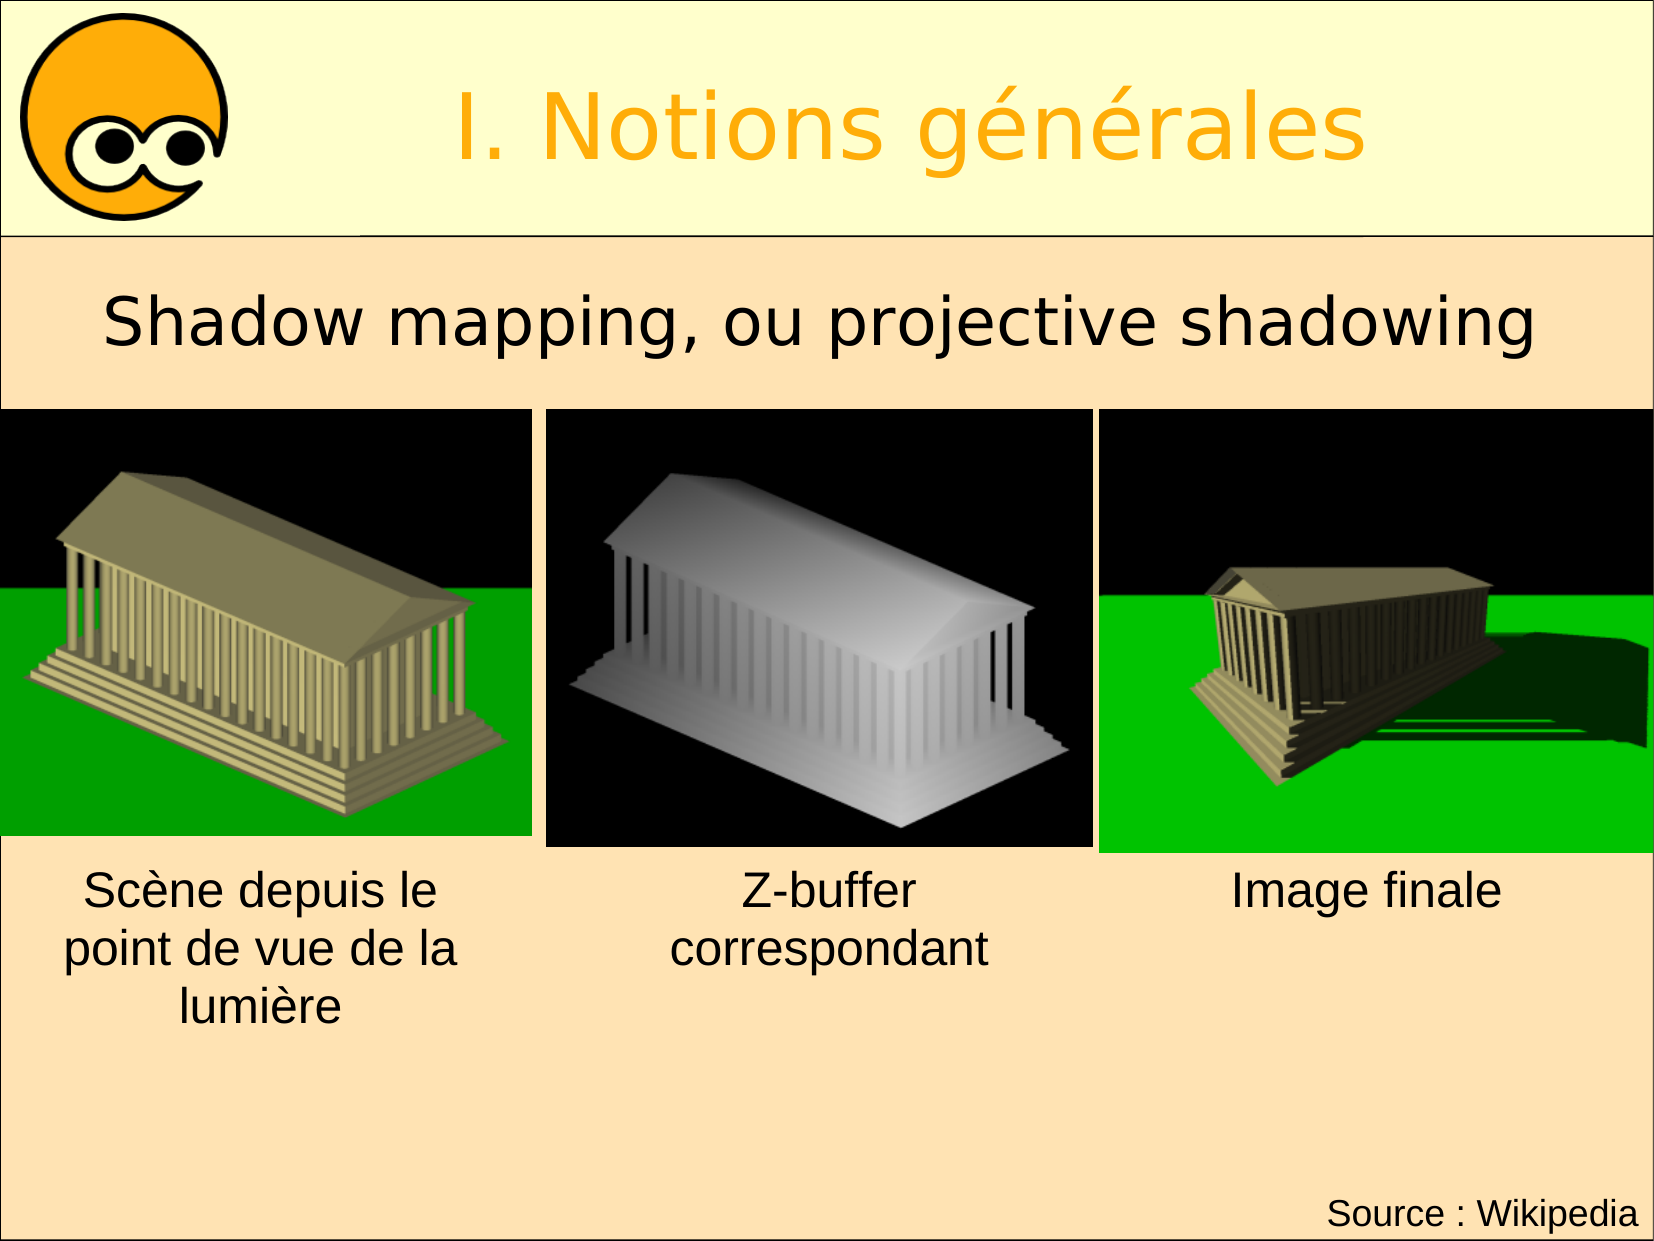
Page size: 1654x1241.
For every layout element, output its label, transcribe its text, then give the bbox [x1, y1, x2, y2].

picture [0, 409, 532, 836]
picture [20, 13, 228, 221]
text_box Image finale [1215, 852, 1519, 924]
title I. Notions générales [252, 28, 1571, 228]
text_box Z-buffer correspondant [654, 852, 1004, 982]
text_box Source : Wikipedia [1311, 1183, 1654, 1241]
picture [1099, 409, 1654, 853]
text_box Scène depuis le point de vue de la lumière [48, 852, 473, 1040]
picture [546, 409, 1093, 848]
subtitle Shadow mapping, ou projective shadowing [76, 279, 1565, 367]
